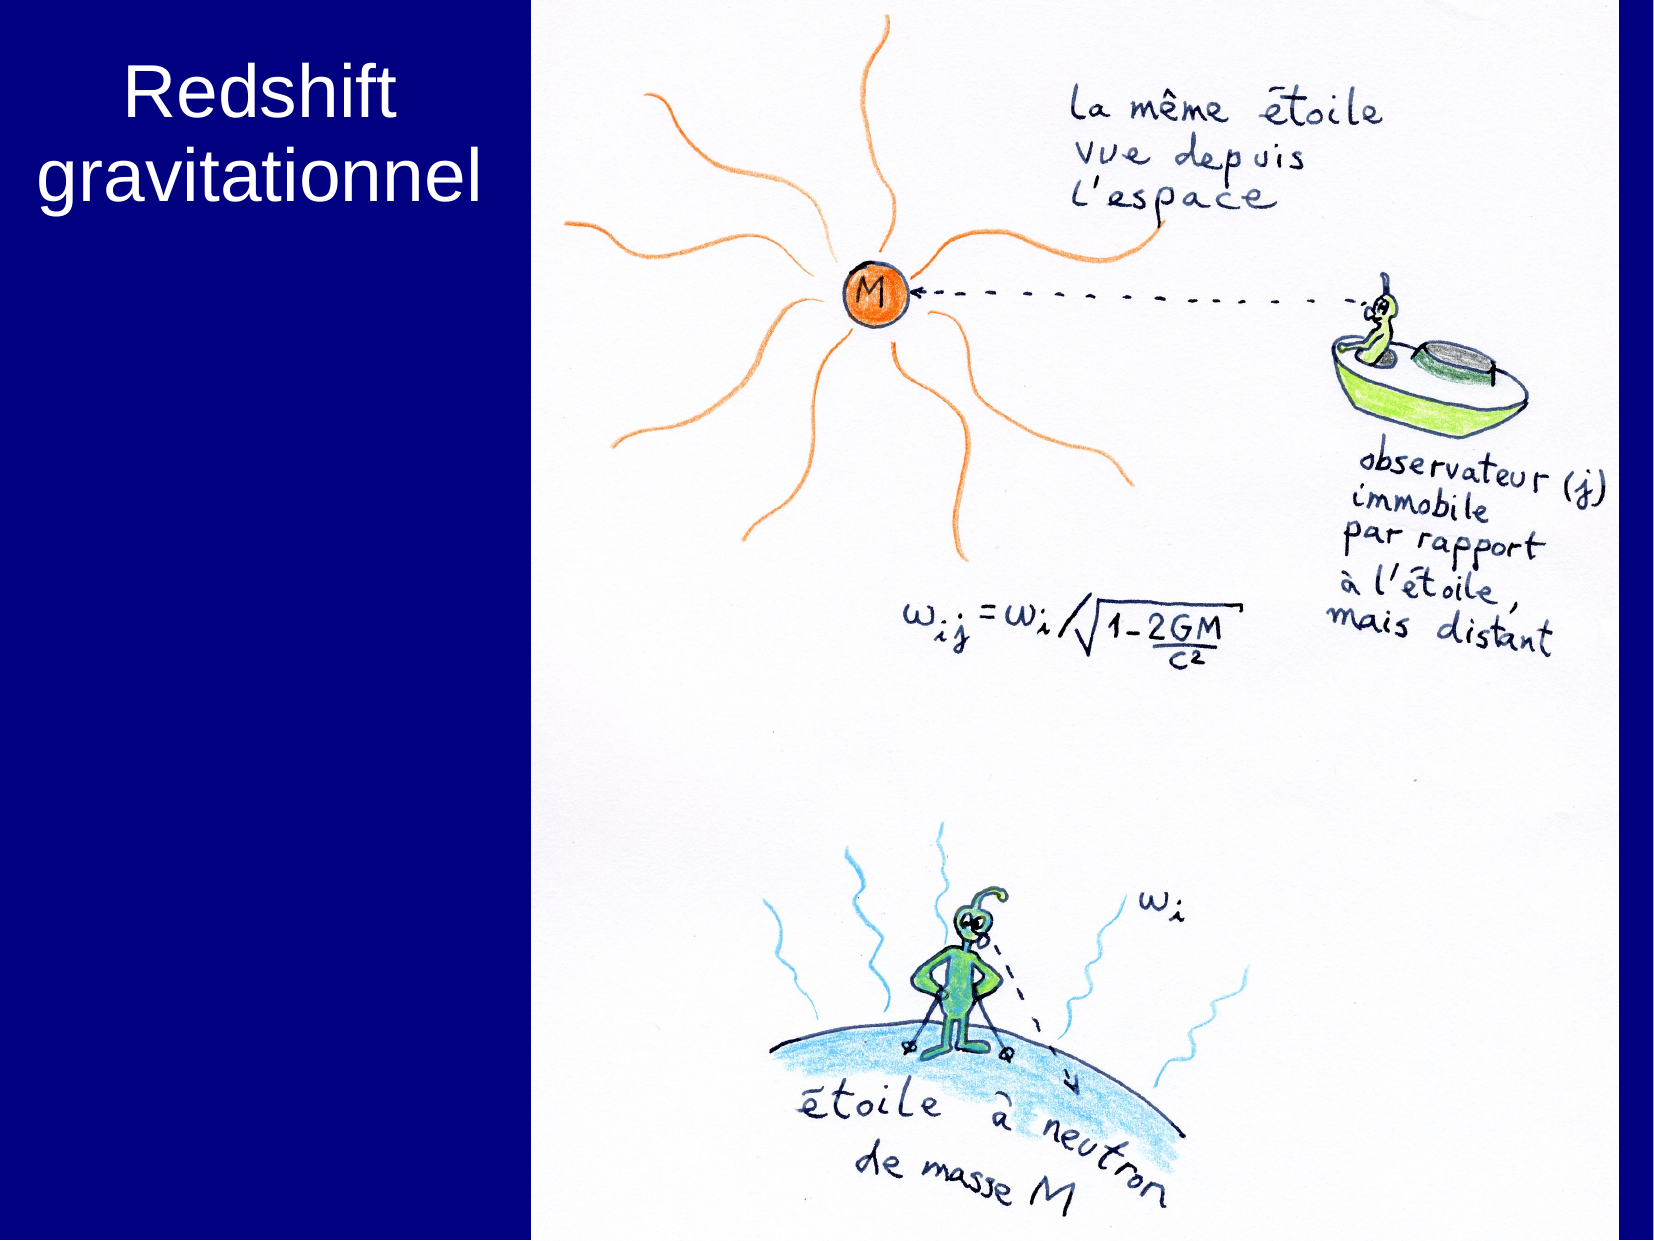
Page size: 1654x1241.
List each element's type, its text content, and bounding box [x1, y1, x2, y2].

title Redshift gravitationnel [17, 29, 502, 237]
picture [531, 0, 1619, 1241]
